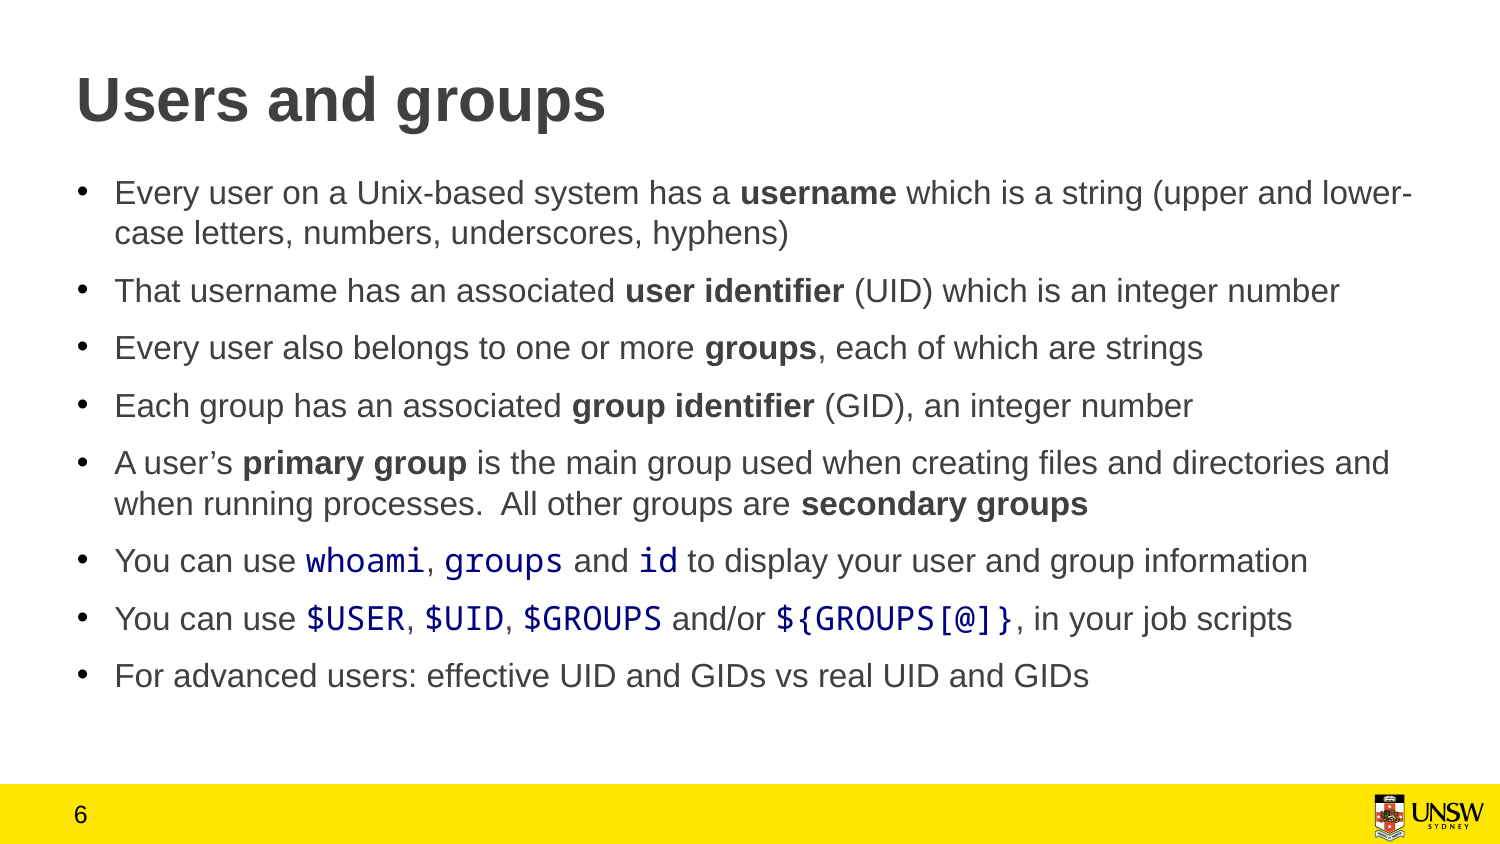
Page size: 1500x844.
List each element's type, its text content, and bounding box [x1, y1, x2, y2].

picture [0, 784, 1500, 844]
list Every user on a Unix-based system has a username which is a string (upper and lower-case letters, numbers, underscores, hyphens) That username has an associated user identifier (UID) which is an integer number Every user also belongs to one or more groups, each of which are strings Each group has an associated group identifier (GID), an integer number A user’s primary group is the main group used when creating files and directories and when running processes. All other groups are secondary groups You can use whoami, groups and id to display your user and group information You can use $USER, $UID, $GROUPS and/or ${GROUPS[@]}, in your job scripts For advanced users: effective UID and GIDs vs real UID and GIDs [76, 171, 1424, 762]
text_box <number> [59, 791, 219, 839]
title Users and groups [76, 59, 1427, 136]
